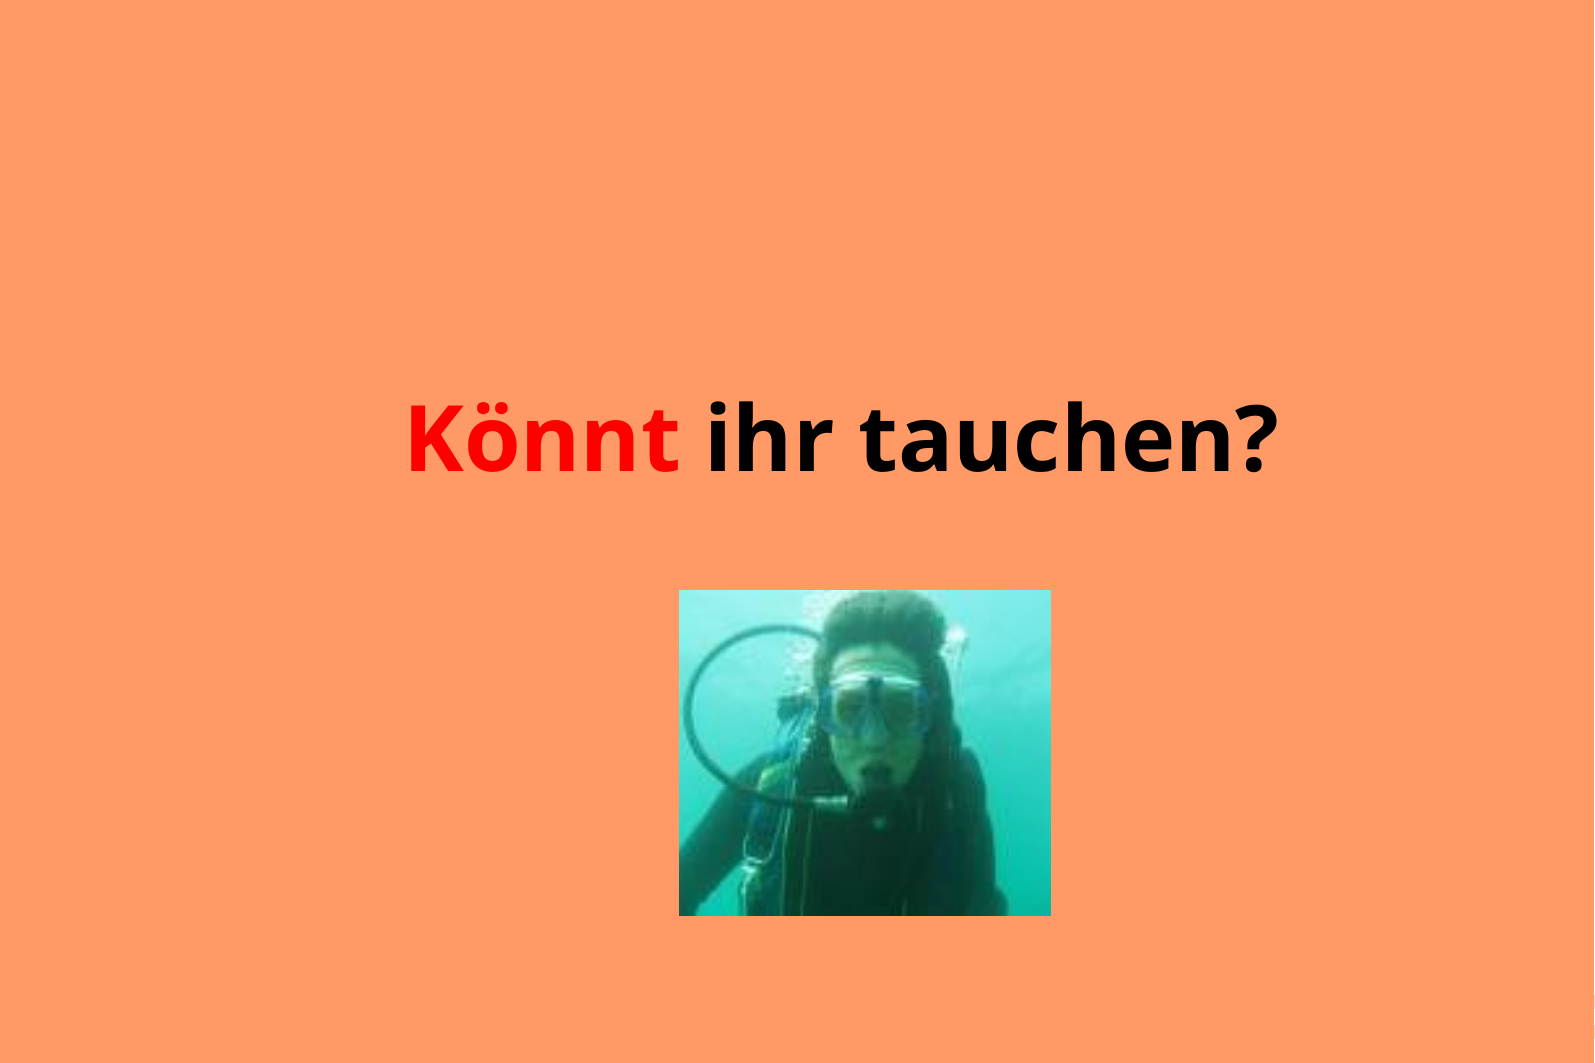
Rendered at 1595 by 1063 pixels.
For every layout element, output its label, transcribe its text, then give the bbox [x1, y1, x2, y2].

subtitle Könnt ihr tauchen? [147, 29, 1536, 842]
picture [679, 590, 1051, 916]
